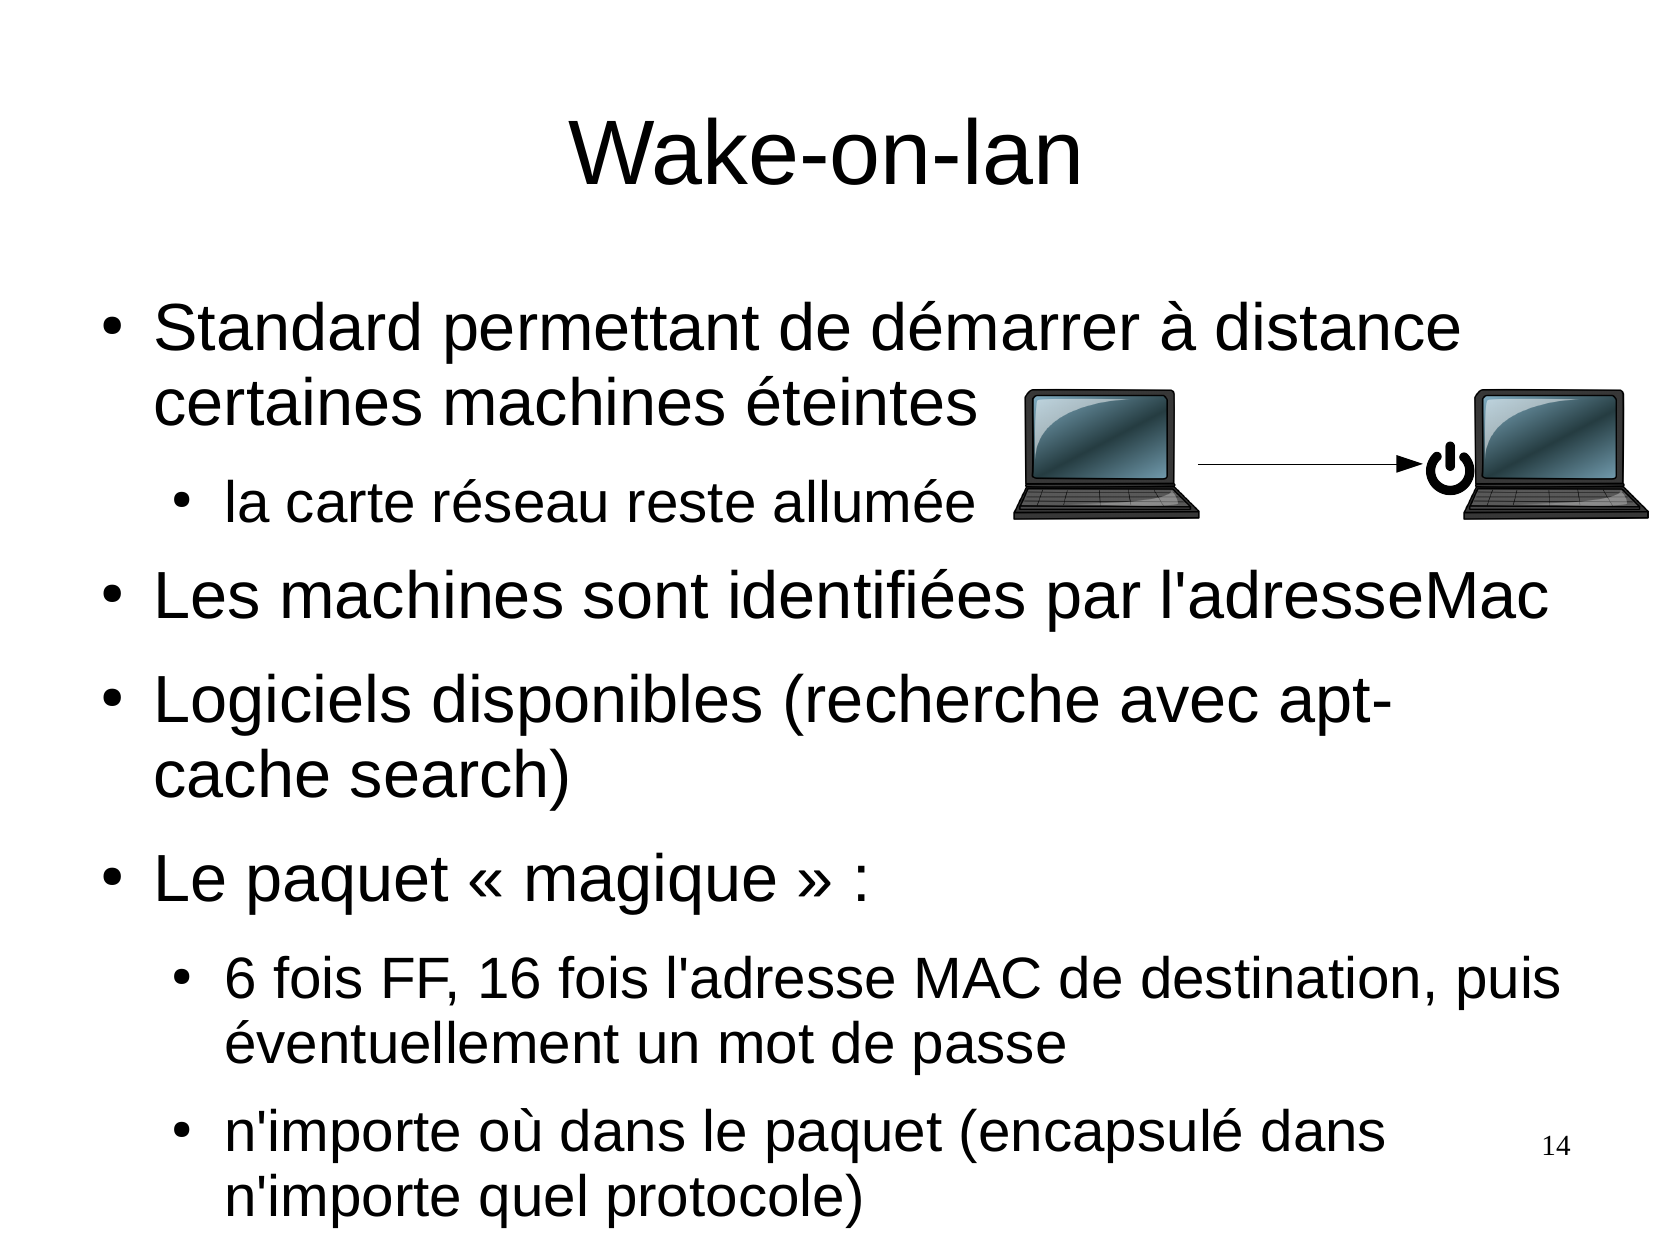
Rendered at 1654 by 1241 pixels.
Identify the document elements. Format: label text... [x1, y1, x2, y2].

picture [1416, 351, 1654, 559]
list Standard permettant de démarrer à distance certaines machines éteintes la carte réseau reste allumée Les machines sont identifiées par l'adresseMac Logiciels disponibles (recherche avec apt-cache search) Le paquet « magique » : 6 fois FF, 16 fois l'adresse MAC de destination, puis éventuellement un mot de passe n'importe où dans le paquet (encapsulé dans n'importe quel protocole) [82, 290, 1571, 1230]
picture [996, 351, 1205, 559]
title Wake-on-lan [82, 49, 1571, 257]
